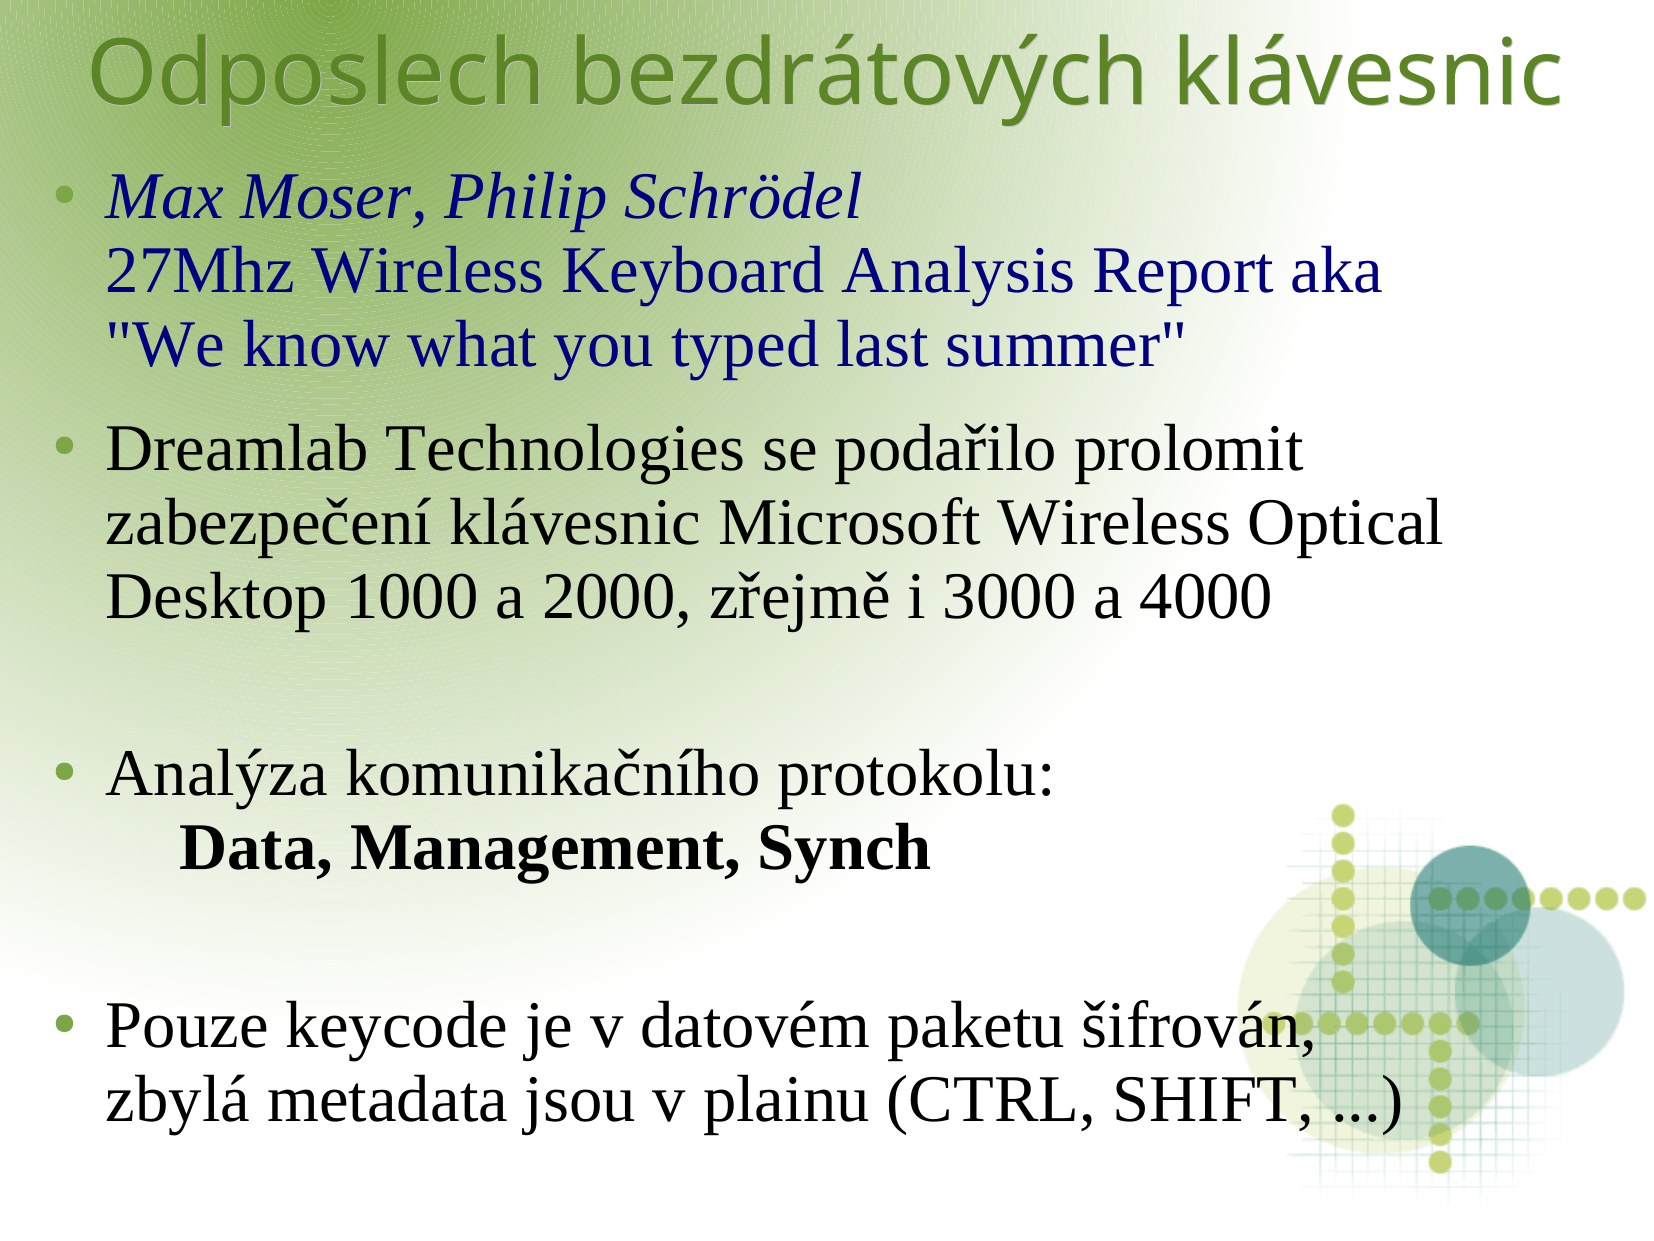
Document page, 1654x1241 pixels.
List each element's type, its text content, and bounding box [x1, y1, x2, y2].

list Max Moser, Philip Schrödel 27Mhz Wireless Keyboard Analysis Report aka "We know what you typed last summer" Dreamlab Technologies se podařilo prolomit zabezpečení klávesnic Microsoft Wireless Optical Desktop 1000 a 2000, zřejmě i 3000 a 4000 Analýza komunikačního protokolu: Data, Management, Synch Pouze keycode je v datovém paketu šifrován, zbylá metadata jsou v plainu (CTRL, SHIFT, ...) [34, 158, 1625, 1137]
picture [1224, 792, 1654, 1211]
title Odposlech bezdrátových klávesnic [74, 13, 1577, 125]
